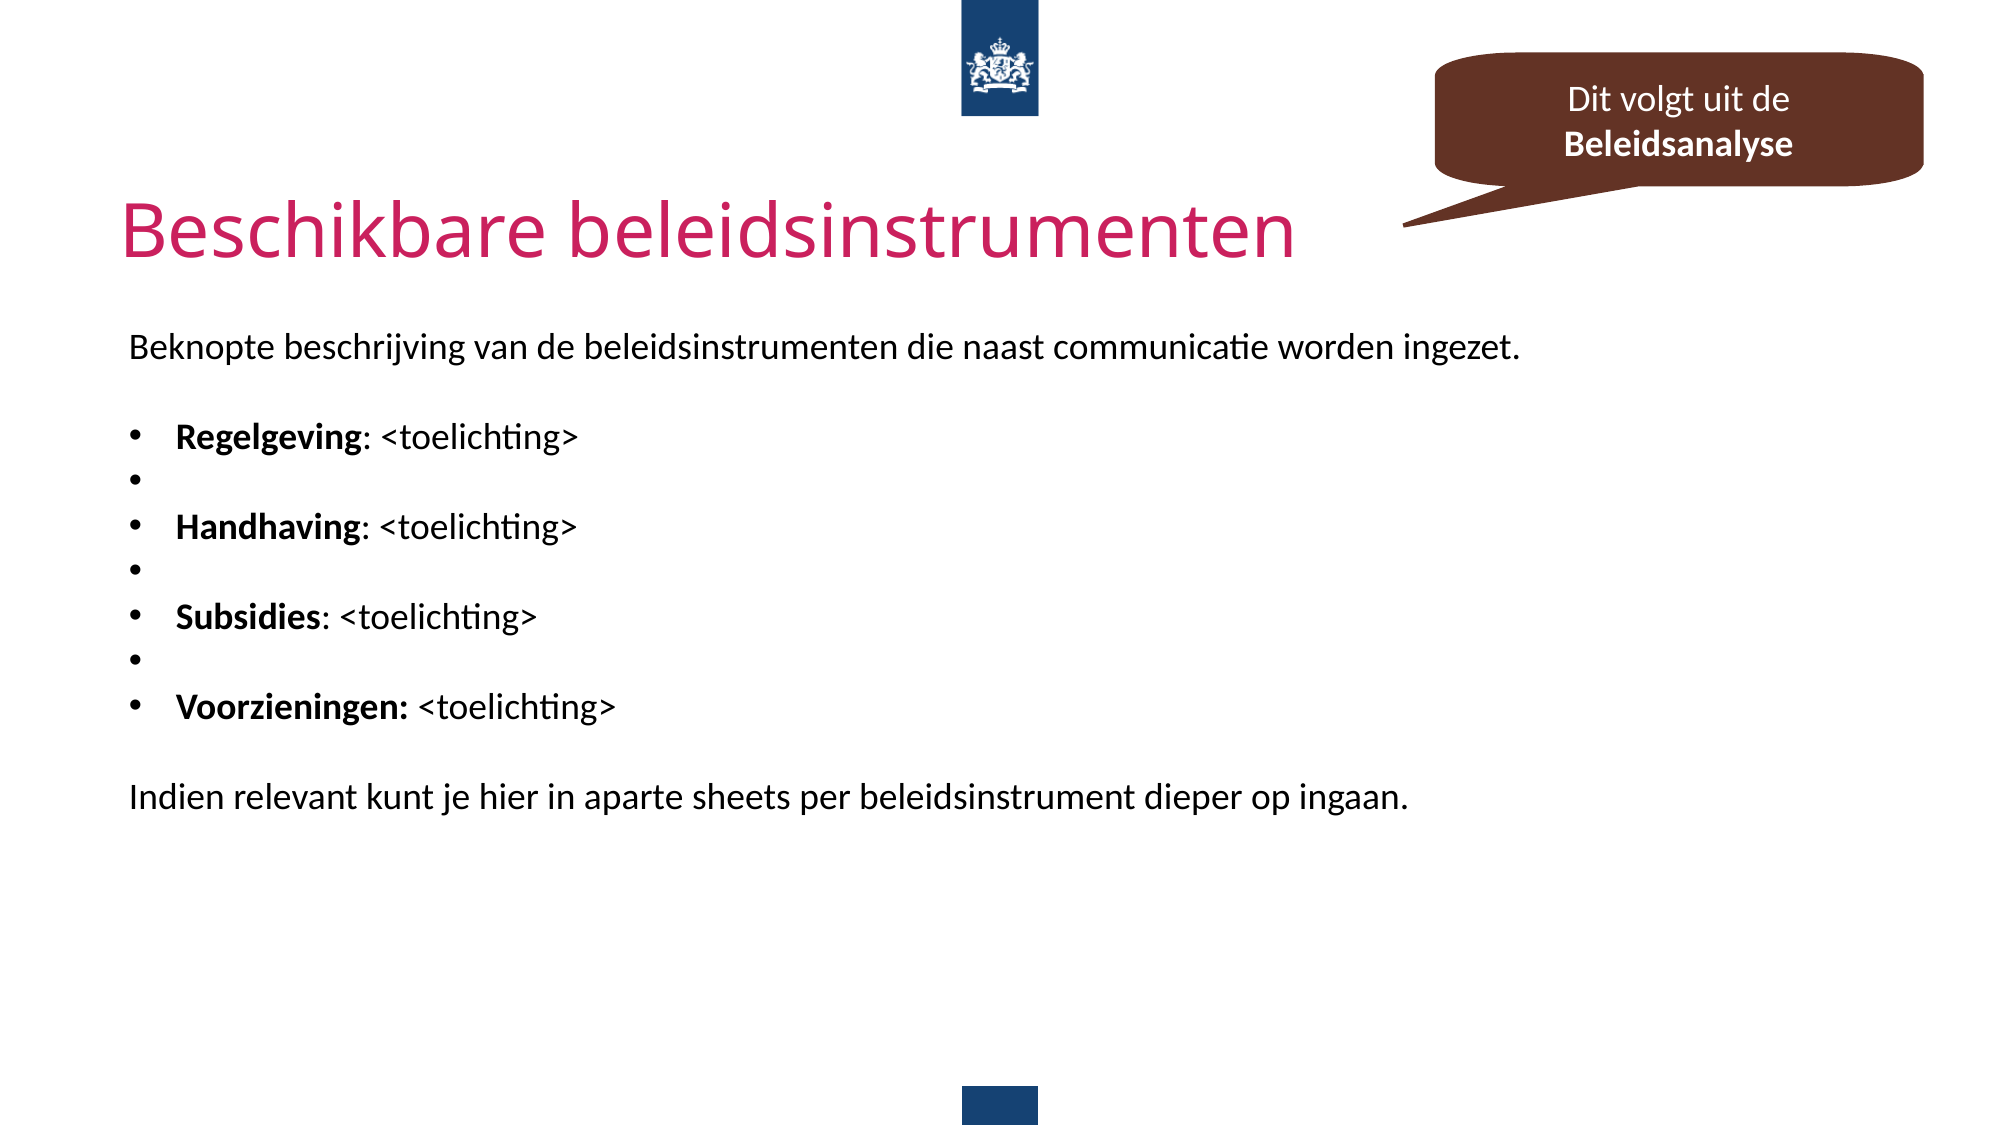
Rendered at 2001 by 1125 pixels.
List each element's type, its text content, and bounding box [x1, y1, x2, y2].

text_box Beknopte beschrijving van de beleidsinstrumenten die naast communicatie worden ingezet. Regelgeving: <toelichting> Handhaving: <toelichting> Subsidies: <toelichting> Voorzieningen: <toelichting> Indien relevant kunt je hier in aparte sheets per beleidsinstrument dieper op ingaan. [114, 314, 1882, 1023]
text_box Dit volgt uit de Beleidsanalyse [1403, 54, 1922, 226]
text_box Beschikbare beleidsinstrumenten [104, 125, 1897, 281]
